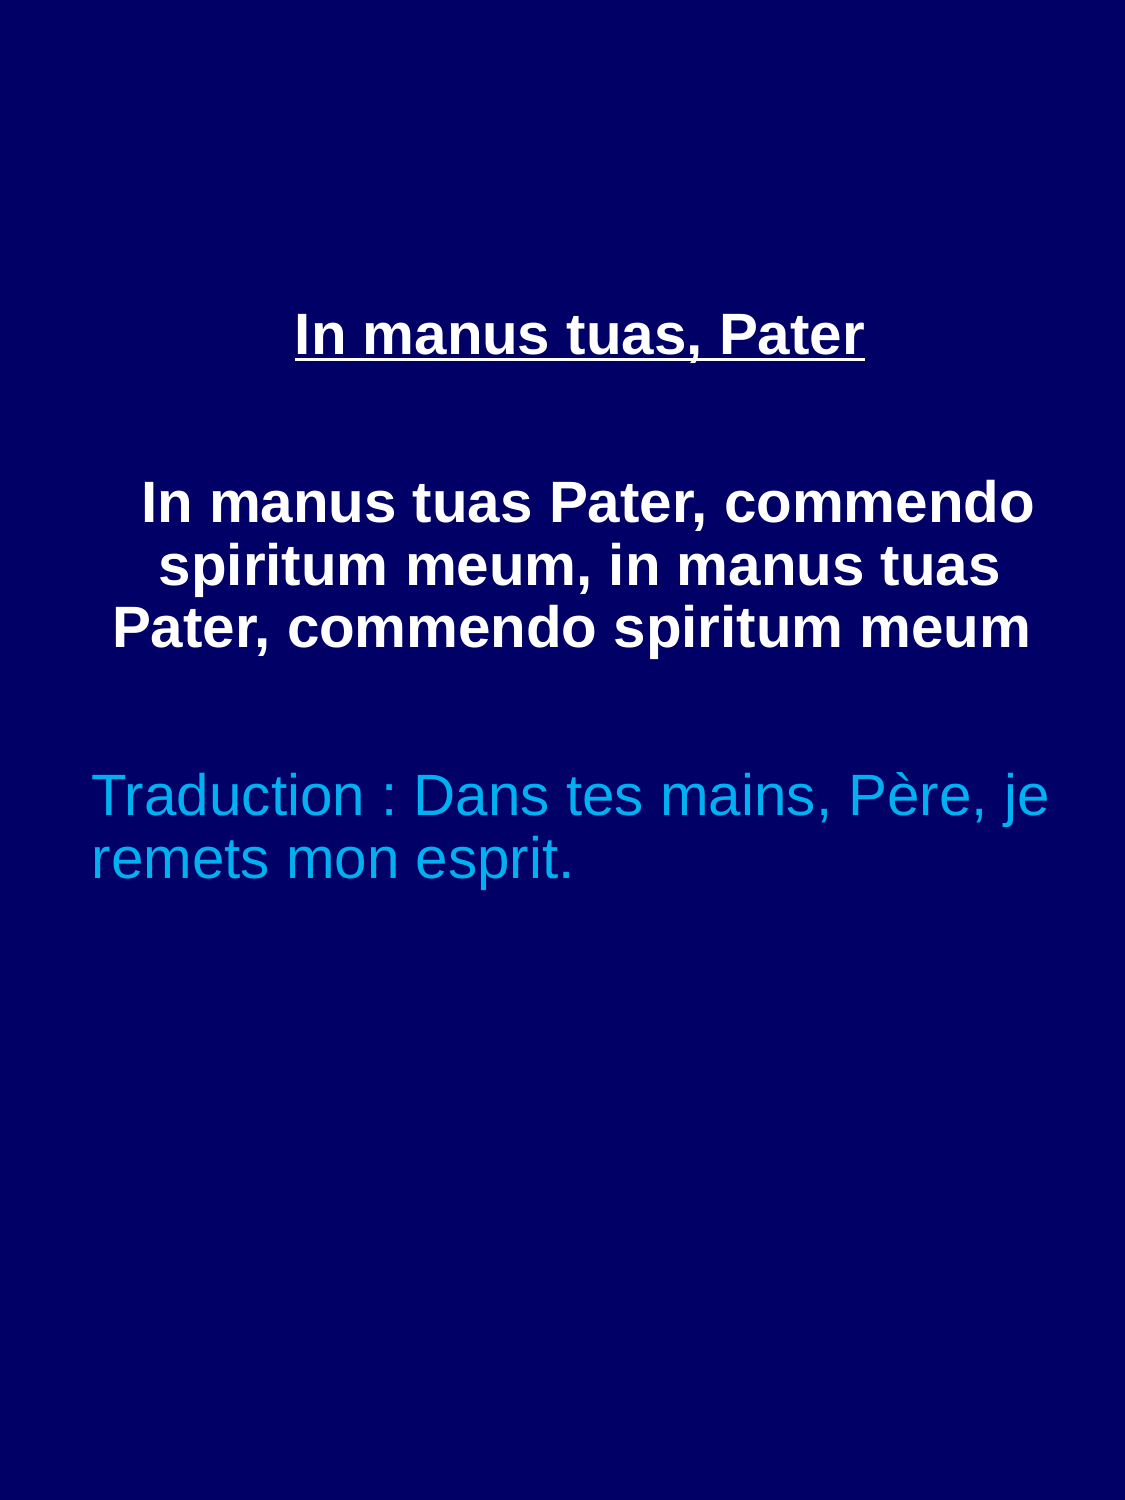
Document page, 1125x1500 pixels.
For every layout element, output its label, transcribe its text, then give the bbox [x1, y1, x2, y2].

subtitle In manus tuas, Pater In manus tuas Pater, commendo spiritum meum, in manus tuas Pater, commendo spiritum meum Traduction : Dans tes mains, Père, je remets mon esprit. [56, 0, 1069, 1196]
